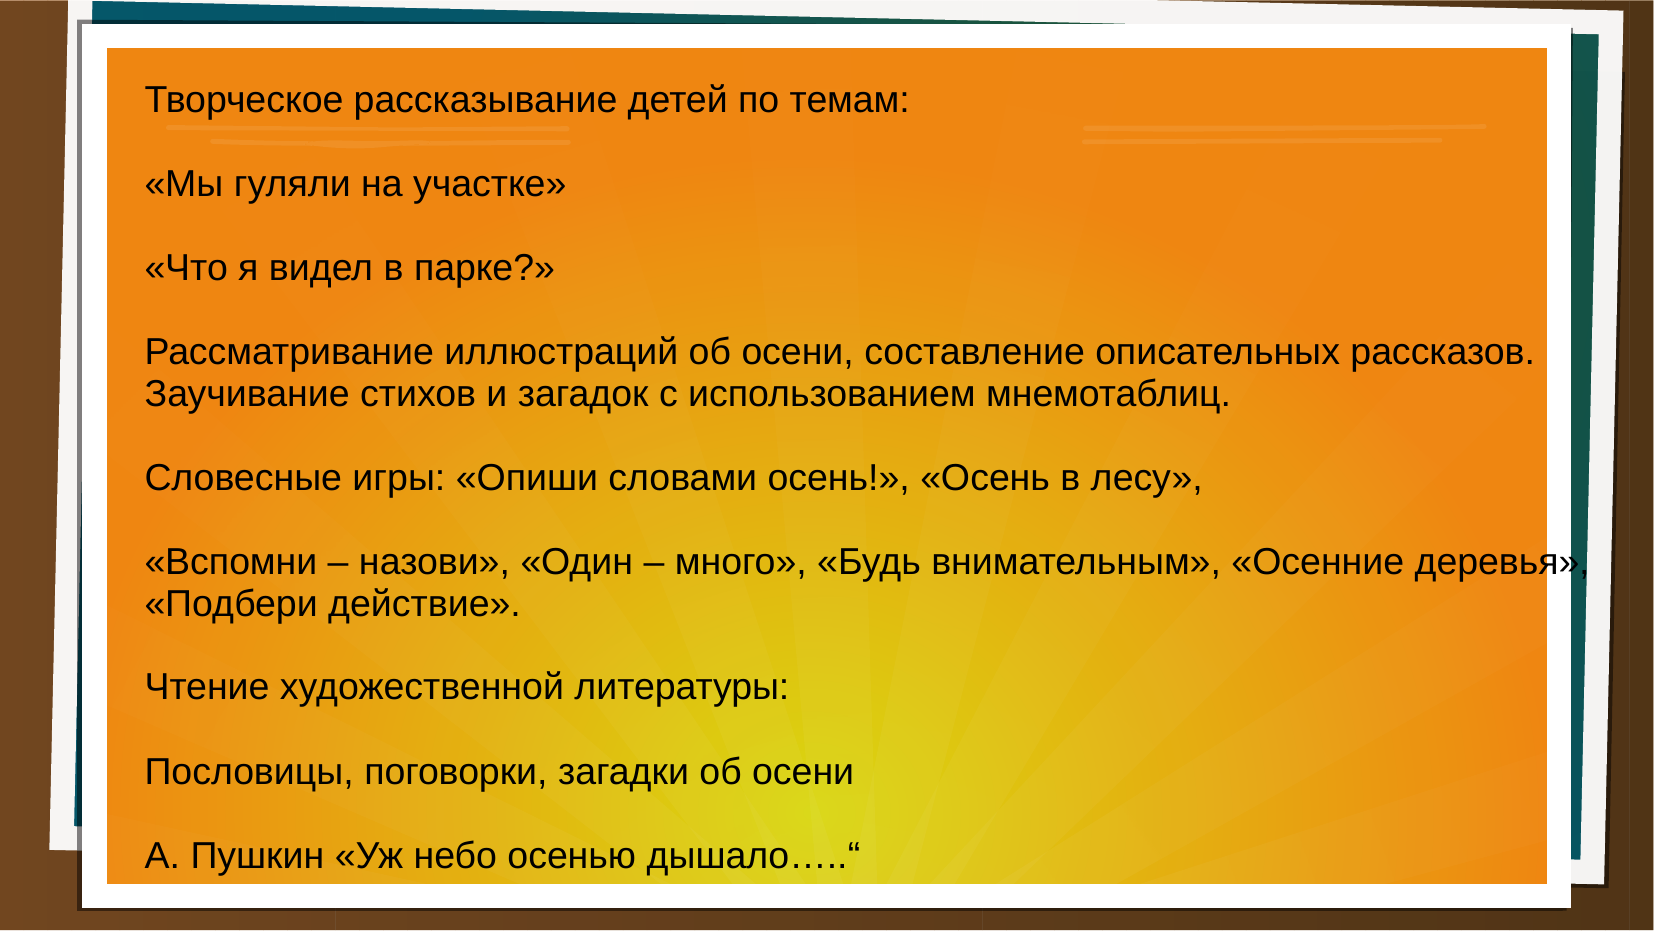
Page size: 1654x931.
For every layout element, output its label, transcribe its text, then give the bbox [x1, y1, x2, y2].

text_box Творческое рассказывание детей по темам: «Мы гуляли на участке» «Что я видел в парке?» Рассматривание иллюстраций об осени, составление описательных рассказов. Заучивание стихов и загадок с использованием мнемотаблиц. Словесные игры: «Опиши словами осень!», «Осень в лесу», «Вспомни – назови», «Один – много», «Будь внимательным», «Осенние деревья», «Подбери действие». Чтение художественной литературы: Пословицы, поговорки, загадки об осени А. Пушкин «Уж небо осенью дышало…..“ [129, 70, 1630, 908]
